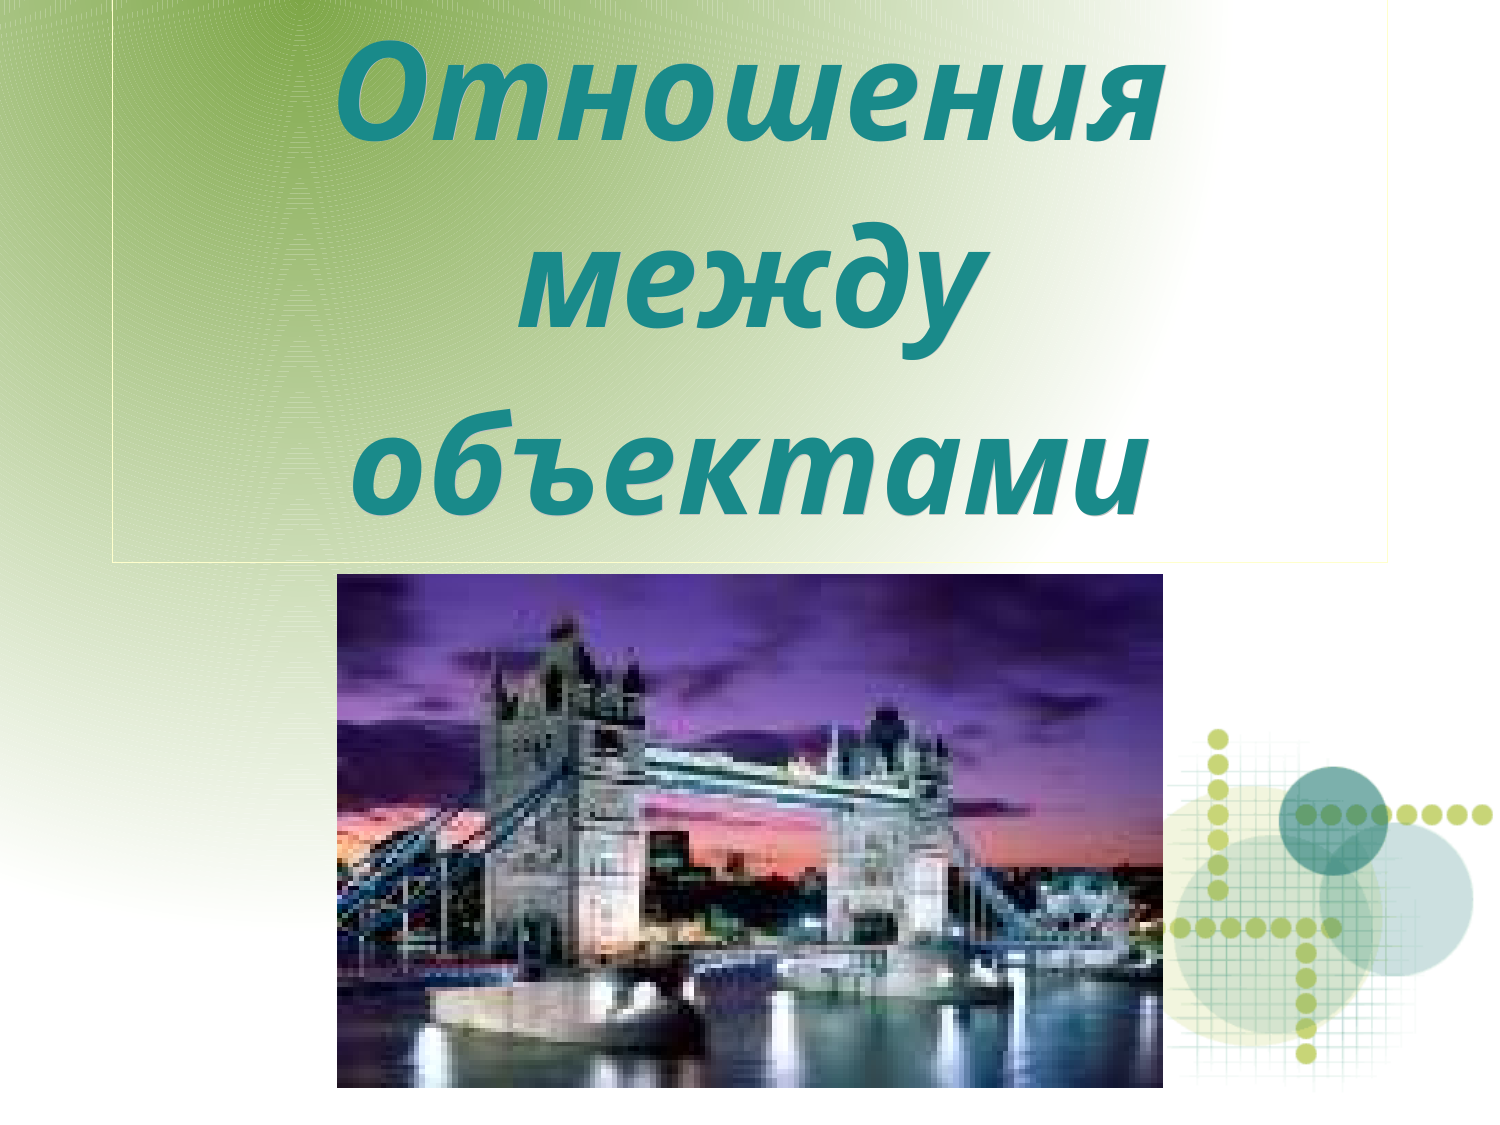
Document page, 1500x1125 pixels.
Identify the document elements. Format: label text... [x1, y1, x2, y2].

picture [337, 574, 1500, 1098]
title Отношения между объектами [112, 170, 1388, 563]
